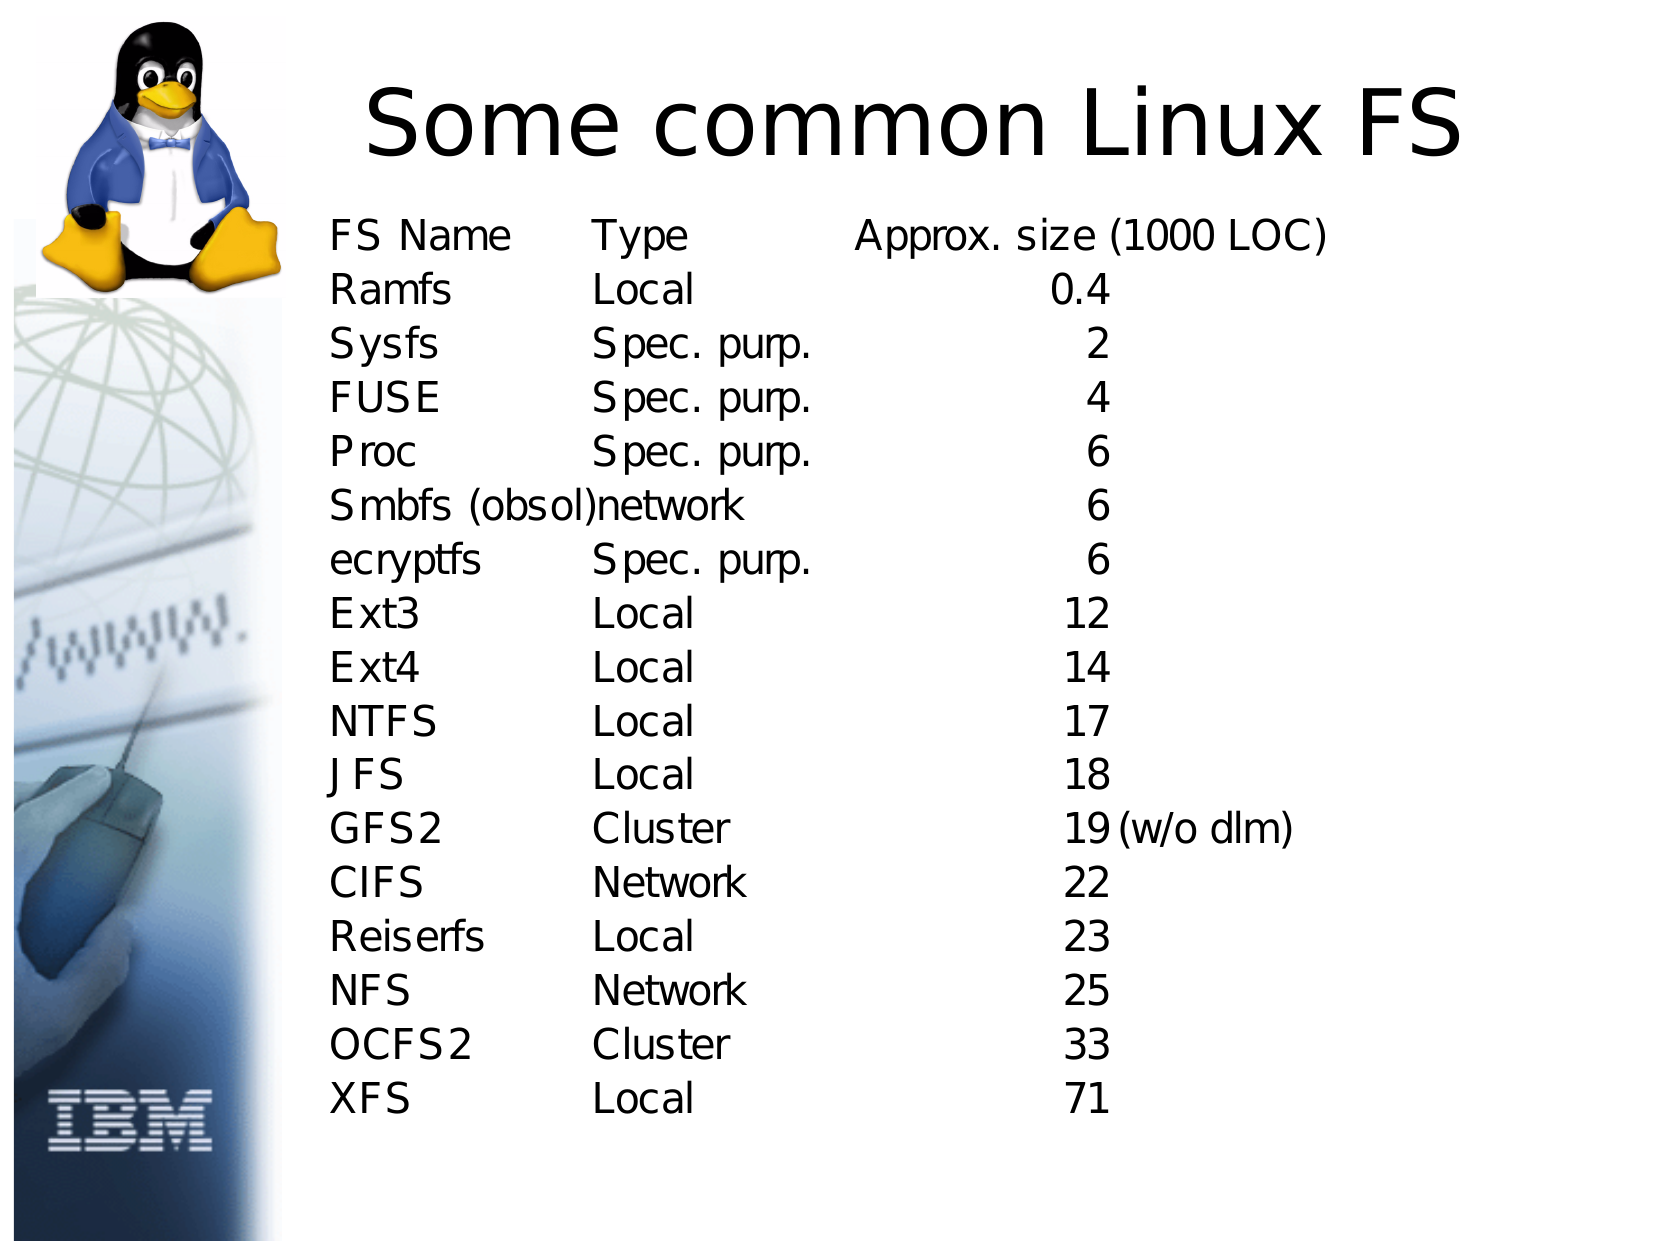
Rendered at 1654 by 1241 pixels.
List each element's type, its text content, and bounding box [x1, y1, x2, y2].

chart [324, 210, 1380, 1142]
title Some common Linux FS [301, 39, 1528, 209]
